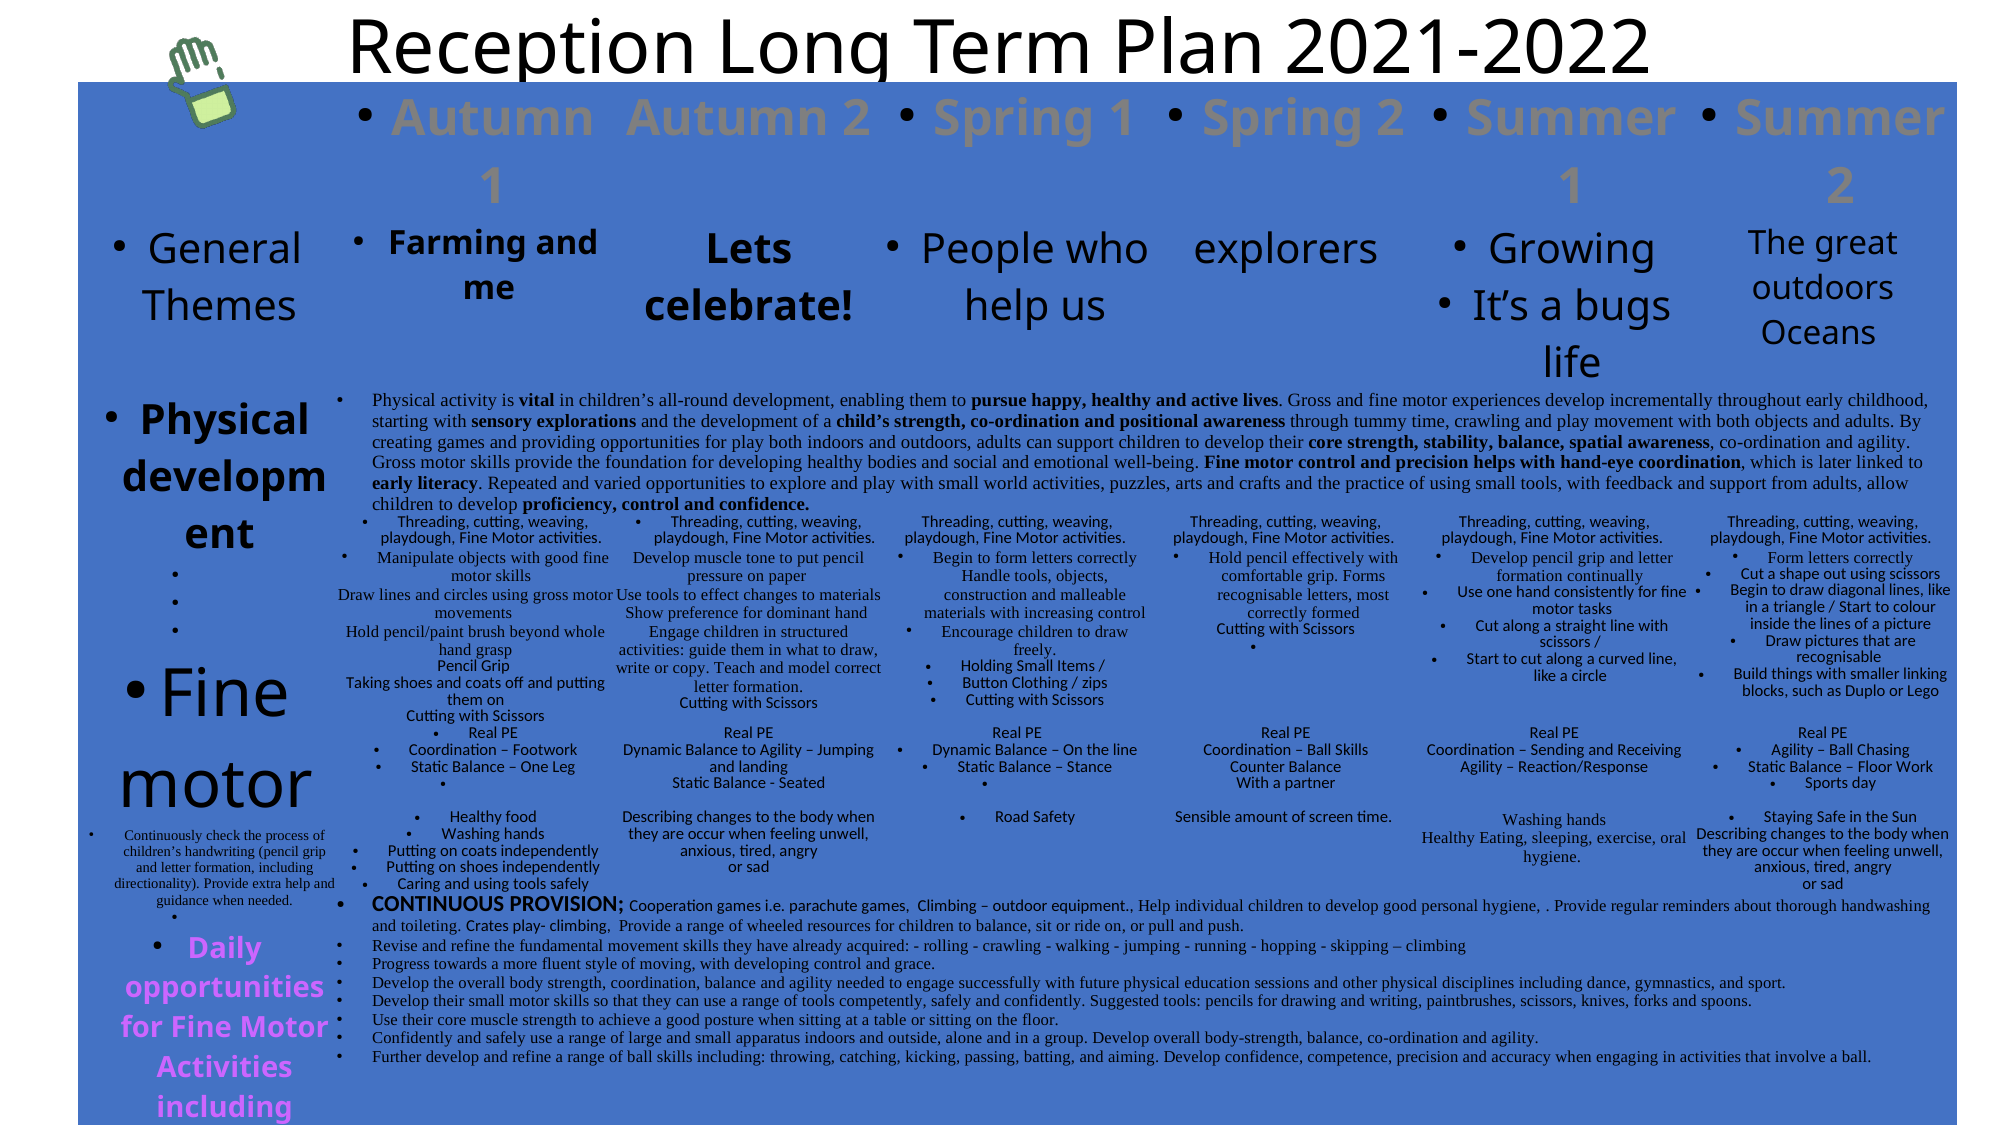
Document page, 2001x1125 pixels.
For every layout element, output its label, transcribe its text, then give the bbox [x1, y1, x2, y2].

table_cell Threading, cutting, weaving, playdough, Fine Motor activities. Develop muscle tone to put pencil pressure on paper Use tools to effect changes to materials Show preference for dominant hand Engage children in structured activities: guide them in what to draw, write or copy. Teach and model correct letter formation. Cutting with Scissors [615, 515, 883, 726]
table_cell Threading, cutting, weaving, playdough, Fine Motor activities. Hold pencil effectively with comfortable grip. Forms recognisable letters, most correctly formed Cutting with Scissors [1152, 515, 1420, 726]
table_cell Describing changes to the body when they are occur when feeling unwell, anxious, tired, angry or sad [615, 810, 883, 894]
table_cell Farming and me [337, 219, 615, 390]
table_cell People who help us [883, 219, 1152, 390]
table_cell Real PE Agility – Ball Chasing Static Balance – Floor Work Sports day [1689, 726, 1957, 810]
table_cell Threading, cutting, weaving, playdough, Fine Motor activities. Begin to form letters correctly Handle tools, objects, construction and malleable materials with increasing control Encourage children to draw freely. Holding Small Items / Button Clothing / zips Cutting with Scissors [883, 515, 1152, 726]
table_header Summer 2 [1689, 82, 1957, 219]
table_cell Washing hands Healthy Eating, sleeping, exercise, oral hygiene. [1420, 810, 1689, 894]
table_cell Staying Safe in the Sun Describing changes to the body when they are occur when feeling unwell, anxious, tired, angry or sad [1689, 810, 1957, 894]
table_cell Physical development Fine motor Continuously check the process of children’s handwriting (pencil grip and letter formation, including directionality). Provide extra help and guidance when needed. Daily opportunities for Fine Motor Activities including Letter Formation Gross motor Daily Go Noodle Opportunities [78, 390, 337, 1125]
table_header [78, 82, 337, 219]
table_cell Real PE Coordination – Sending and Receiving Agility – Reaction/Response [1420, 726, 1689, 810]
table_cell Threading, cutting, weaving, playdough, Fine Motor activities. Develop pencil grip and letter formation continually Use one hand consistently for fine motor tasks Cut along a straight line with scissors / Start to cut along a curved line, like a circle [1420, 515, 1689, 726]
table_cell Lets celebrate! [615, 219, 883, 390]
table_cell Growing It’s a bugs life [1420, 219, 1689, 390]
table_cell Physical activity is vital in children’s all-round development, enabling them to pursue happy, healthy and active lives. Gross and fine motor experiences develop incrementally throughout early childhood, starting with sensory explorations and the development of a child’s strength, co-ordination and positional awareness through tummy time, crawling and play movement with both objects and adults. By creating games and providing opportunities for play both indoors and outdoors, adults can support children to develop their core strength, stability, balance, spatial awareness, co-ordination and agility. Gross motor skills provide the foundation for developing healthy bodies and social and emotional well-being. Fine motor control and precision helps with hand-eye coordination, which is later linked to early literacy. Repeated and varied opportunities to explore and play with small world activities, puzzles, arts and crafts and the practice of using small tools, with feedback and support from adults, allow children to develop proficiency, control and confidence. [337, 390, 1957, 515]
picture [137, 23, 255, 141]
table_header Spring 1 [883, 82, 1152, 219]
table_header Autumn 1 [337, 82, 615, 219]
table_header Summer 1 [1420, 82, 1689, 219]
table_cell General Themes [78, 219, 337, 390]
table_header Autumn 2 [615, 82, 883, 219]
table_cell Healthy food Washing hands Putting on coats independently Putting on shoes independently Caring and using tools safely [337, 810, 615, 894]
table_cell Real PE Coordination – Footwork Static Balance – One Leg [337, 726, 615, 810]
text_box Reception Long Term Plan 2021-2022 [137, 0, 1863, 82]
table_cell Road Safety [883, 810, 1152, 894]
table_cell Threading, cutting, weaving, playdough, Fine Motor activities. Manipulate objects with good fine motor skills Draw lines and circles using gross motor movements Hold pencil/paint brush beyond whole hand grasp Pencil Grip Taking shoes and coats off and putting them on Cutting with Scissors [337, 515, 615, 726]
table_cell The great outdoors Oceans [1689, 219, 1957, 390]
table_cell Real PE Coordination – Ball Skills Counter Balance With a partner [1152, 726, 1420, 810]
table_cell Sensible amount of screen time. [1152, 810, 1420, 894]
table_cell CONTINUOUS PROVISION; Cooperation games i.e. parachute games, Climbing – outdoor equipment., Help individual children to develop good personal hygiene, . Provide regular reminders about thorough handwashing and toileting. Crates play- climbing, Provide a range of wheeled resources for children to balance, sit or ride on, or pull and push. Revise and refine the fundamental movement skills they have already acquired: - rolling - crawling - walking - jumping - running - hopping - skipping – climbing Progress towards a more fluent style of moving, with developing control and grace. Develop the overall body strength, coordination, balance and agility needed to engage successfully with future physical education sessions and other physical disciplines including dance, gymnastics, and sport. Develop their small motor skills so that they can use a range of tools competently, safely and confidently. Suggested tools: pencils for drawing and writing, paintbrushes, scissors, knives, forks and spoons. Use their core muscle strength to achieve a good posture when sitting at a table or sitting on the floor. Confidently and safely use a range of large and small apparatus indoors and outside, alone and in a group. Develop overall body-strength, balance, co-ordination and agility. Further develop and refine a range of ball skills including: throwing, catching, kicking, passing, batting, and aiming. Develop confidence, competence, precision and accuracy when engaging in activities that involve a ball. [337, 894, 1957, 1125]
table_cell Real PE Dynamic Balance – On the line Static Balance – Stance [883, 726, 1152, 810]
table_cell explorers [1152, 219, 1420, 390]
table_header Spring 2 [1152, 82, 1420, 219]
table_cell Threading, cutting, weaving, playdough, Fine Motor activities. Form letters correctly Cut a shape out using scissors Begin to draw diagonal lines, like in a triangle / Start to colour inside the lines of a picture Draw pictures that are recognisable Build things with smaller linking blocks, such as Duplo or Lego [1689, 515, 1957, 726]
table_cell Real PE Dynamic Balance to Agility – Jumping and landing Static Balance - Seated [615, 726, 883, 810]
